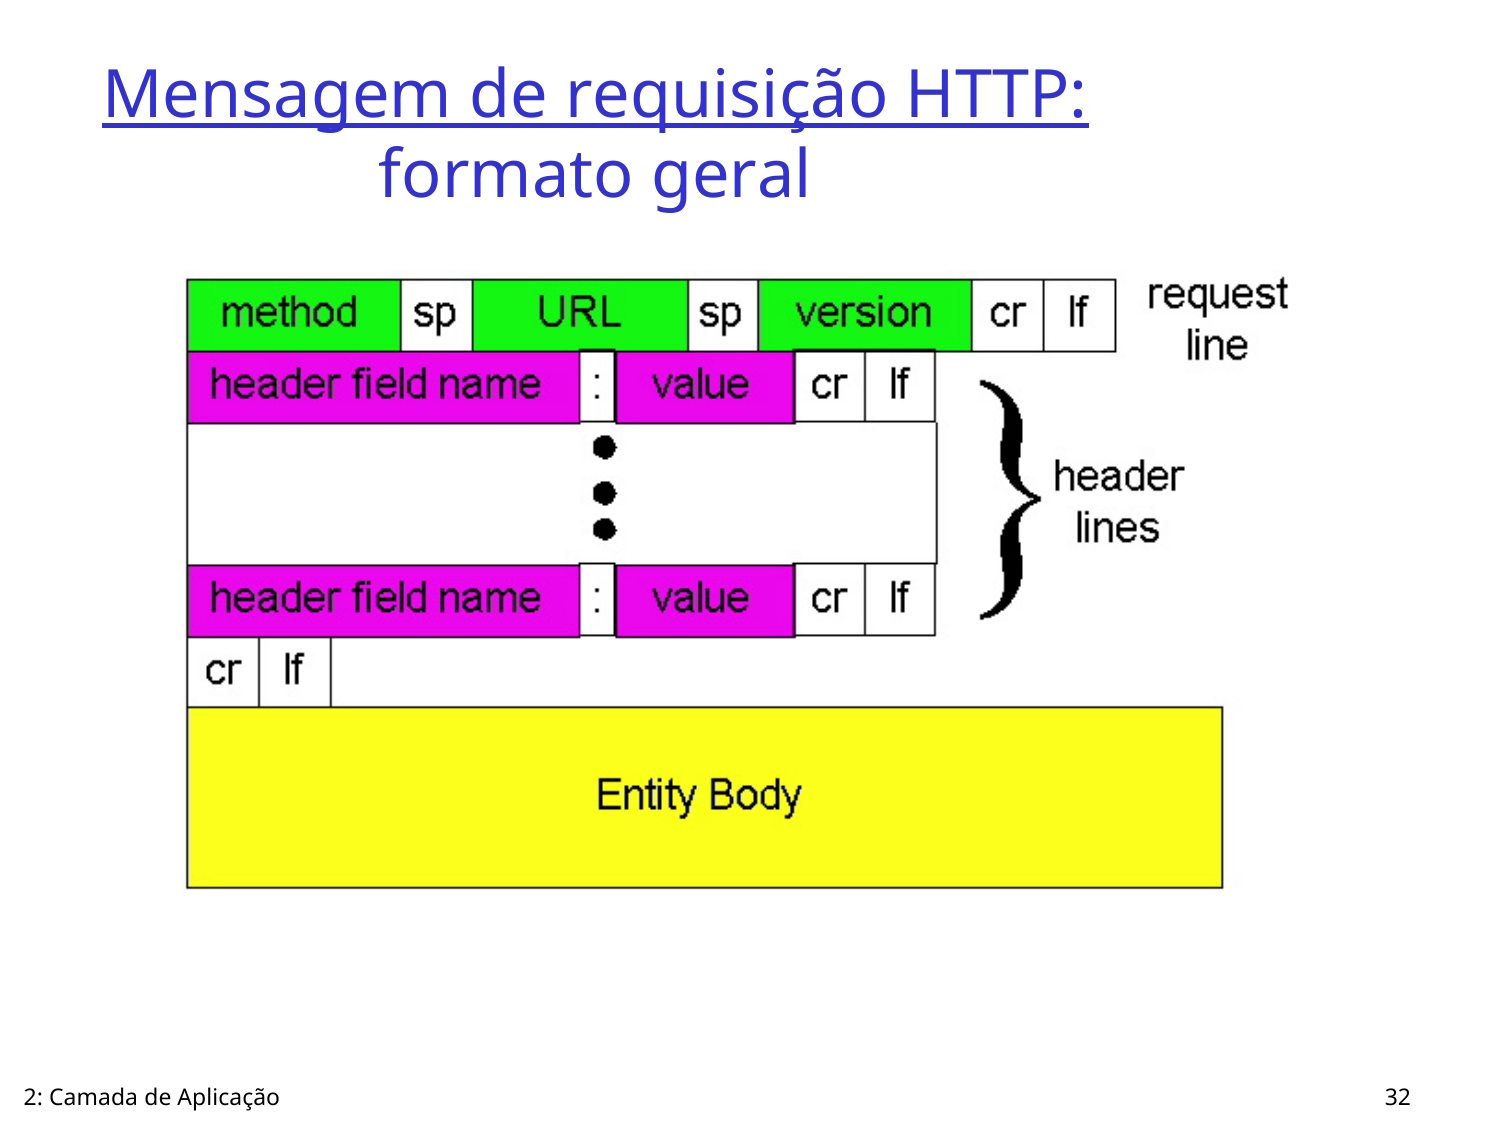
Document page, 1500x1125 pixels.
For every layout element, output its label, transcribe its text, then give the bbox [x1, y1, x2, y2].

picture [183, 270, 1417, 891]
title Mensagem de requisição HTTP: formato geral [87, 37, 1363, 225]
